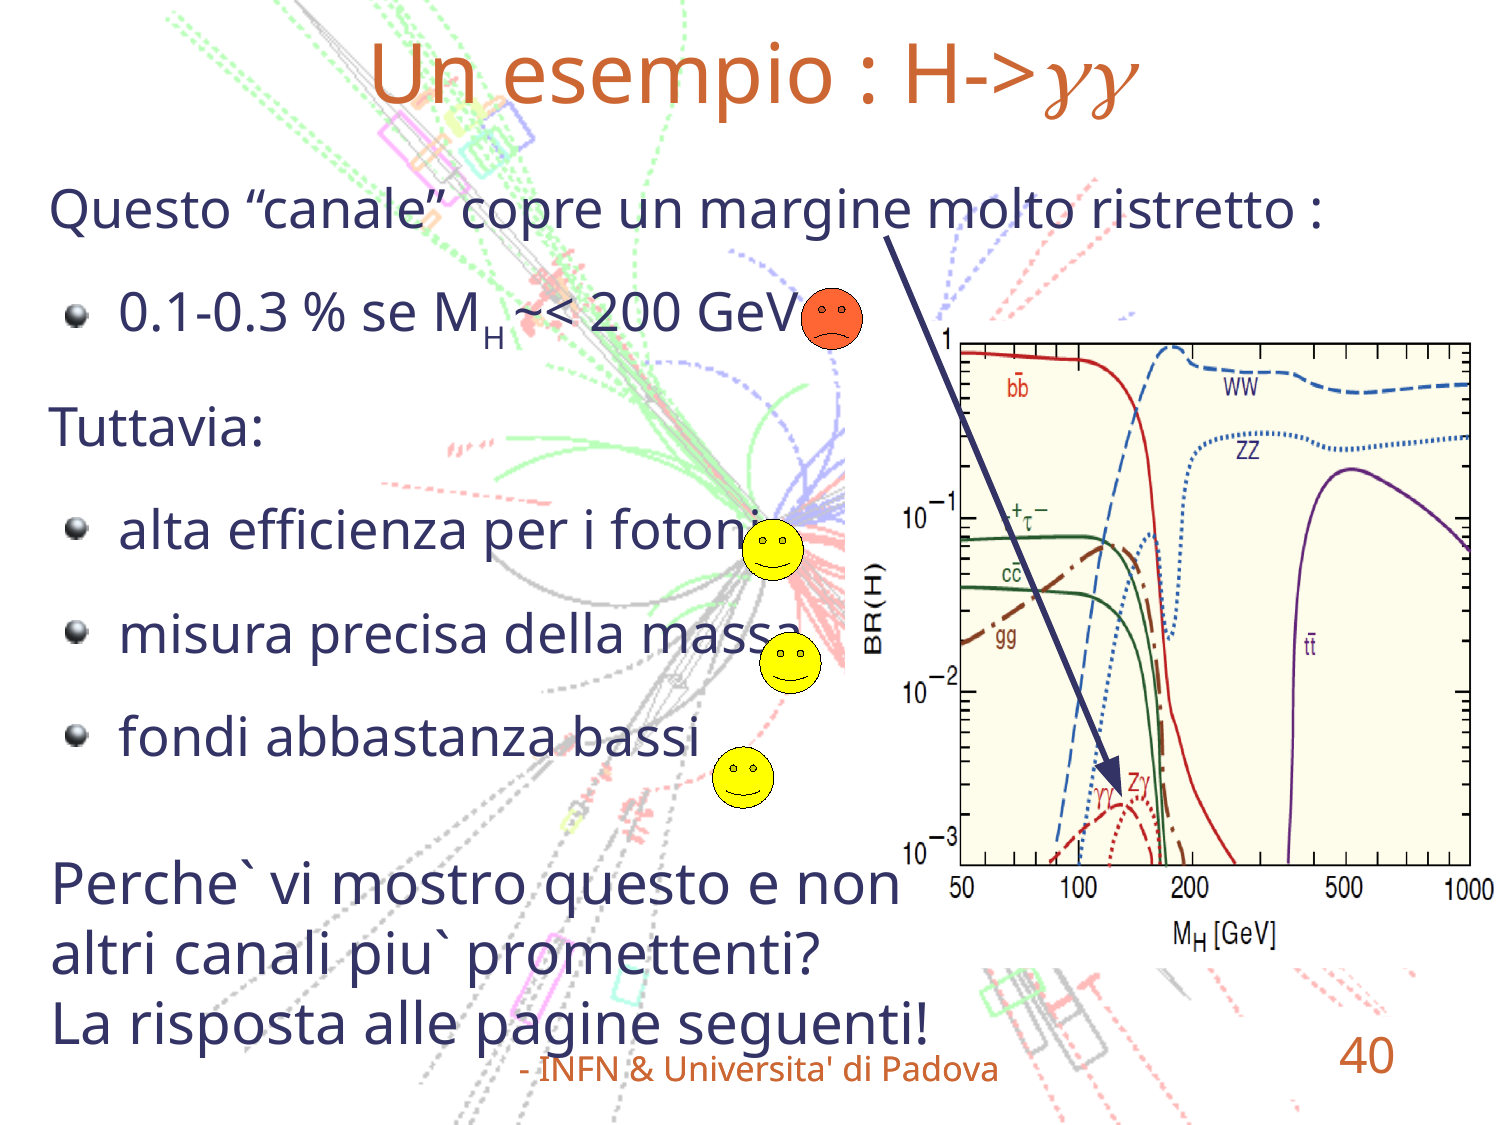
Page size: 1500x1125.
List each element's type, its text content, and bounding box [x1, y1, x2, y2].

text_box Perche` vi mostro questo e non altri canali piu` promettenti? La risposta alle pagine seguenti! [35, 838, 1010, 1064]
text_box [742, 519, 804, 581]
text_box [801, 288, 863, 350]
title Un esempio : H->gg [37, 7, 1463, 137]
text_box [712, 746, 774, 809]
picture [0, 0, 1500, 1125]
text_box [759, 632, 822, 694]
list Questo “canale” copre un margine molto ristretto : 0.1-0.3 % se MH ~< 200 GeV Tuttavia: alta efficienza per i fotoni misura precisa della massa fondi abbastanza bassi [48, 170, 1399, 1006]
